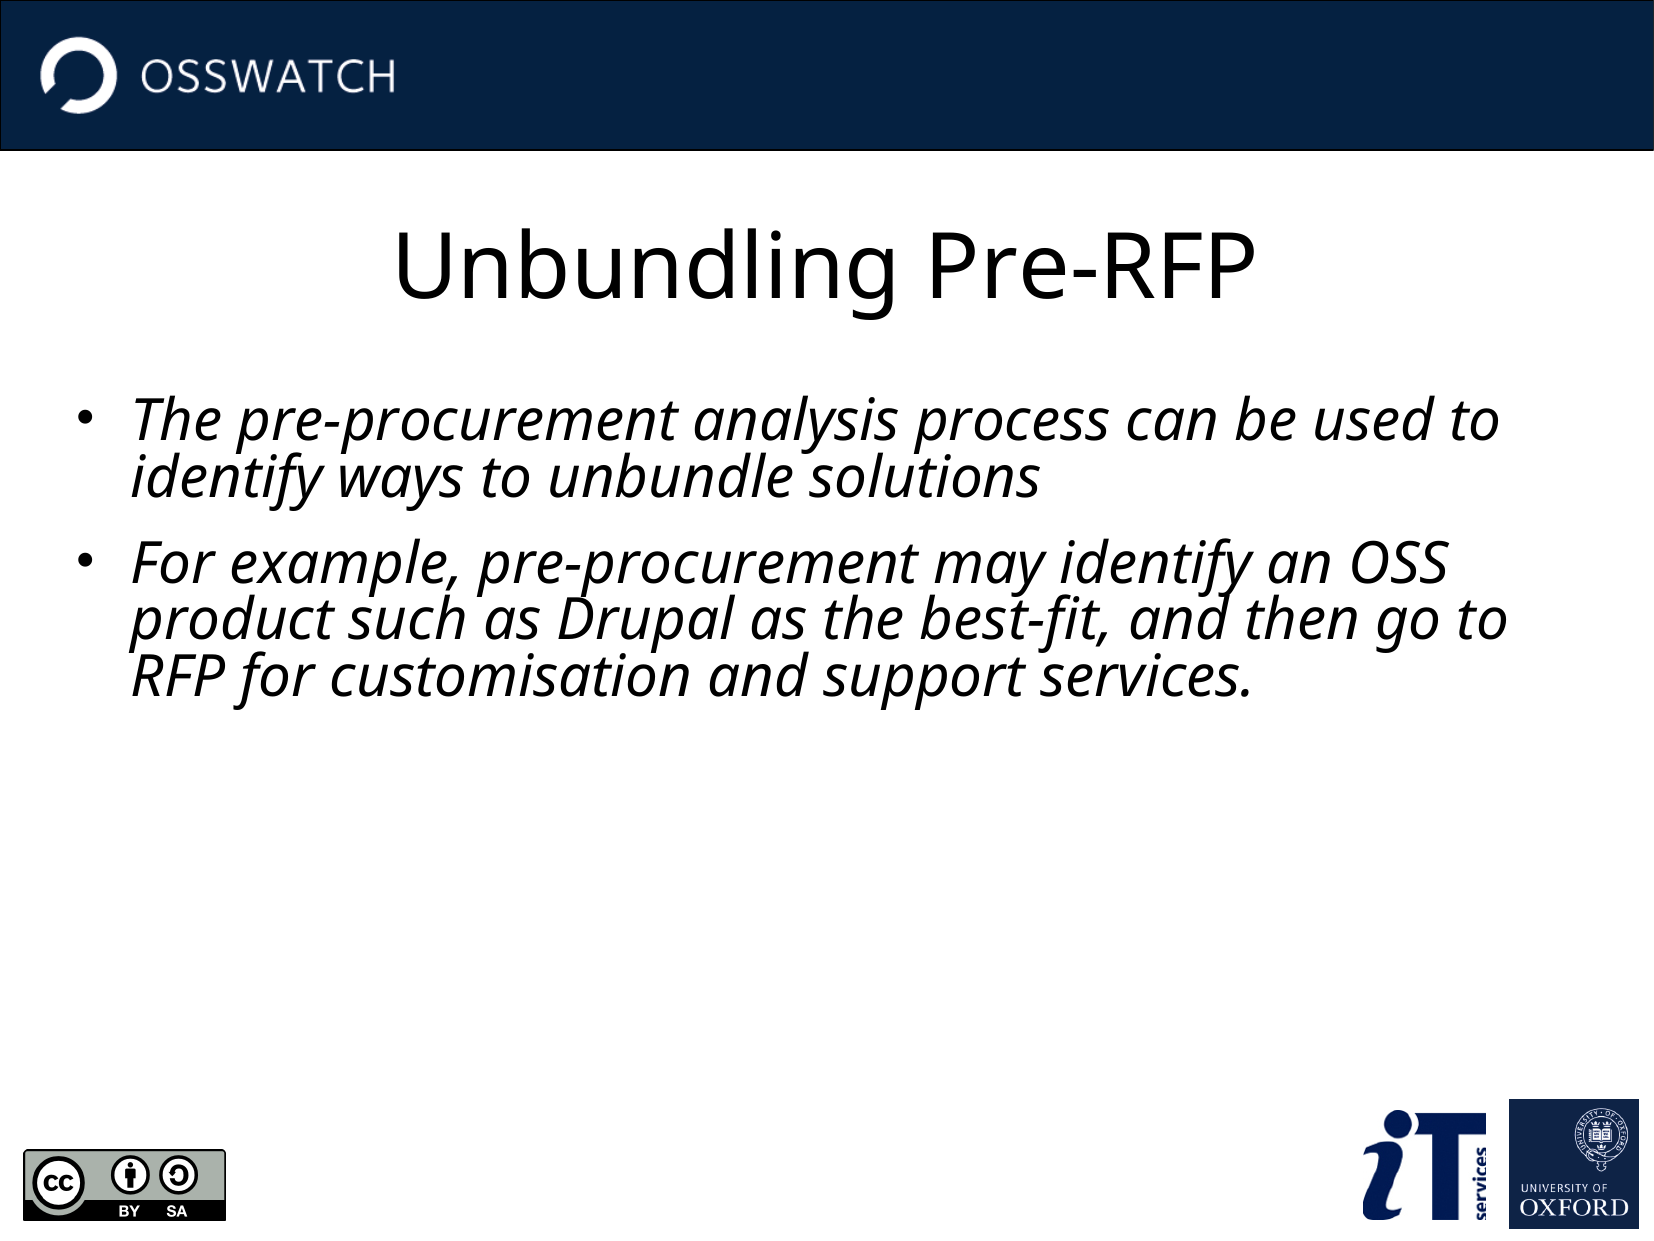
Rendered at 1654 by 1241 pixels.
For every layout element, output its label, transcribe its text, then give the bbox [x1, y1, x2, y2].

picture [1509, 1099, 1639, 1229]
picture [12, 12, 426, 141]
title Unbundling Pre-RFP [82, 169, 1569, 375]
list The pre-procurement analysis process can be used to identify ways to unbundle solutions For example, pre-procurement may identify an OSS product such as Drupal as the best-fit, and then go to RFP for customisation and support services. [74, 395, 1562, 1150]
picture [23, 1149, 226, 1221]
picture [1363, 1150, 1486, 1220]
